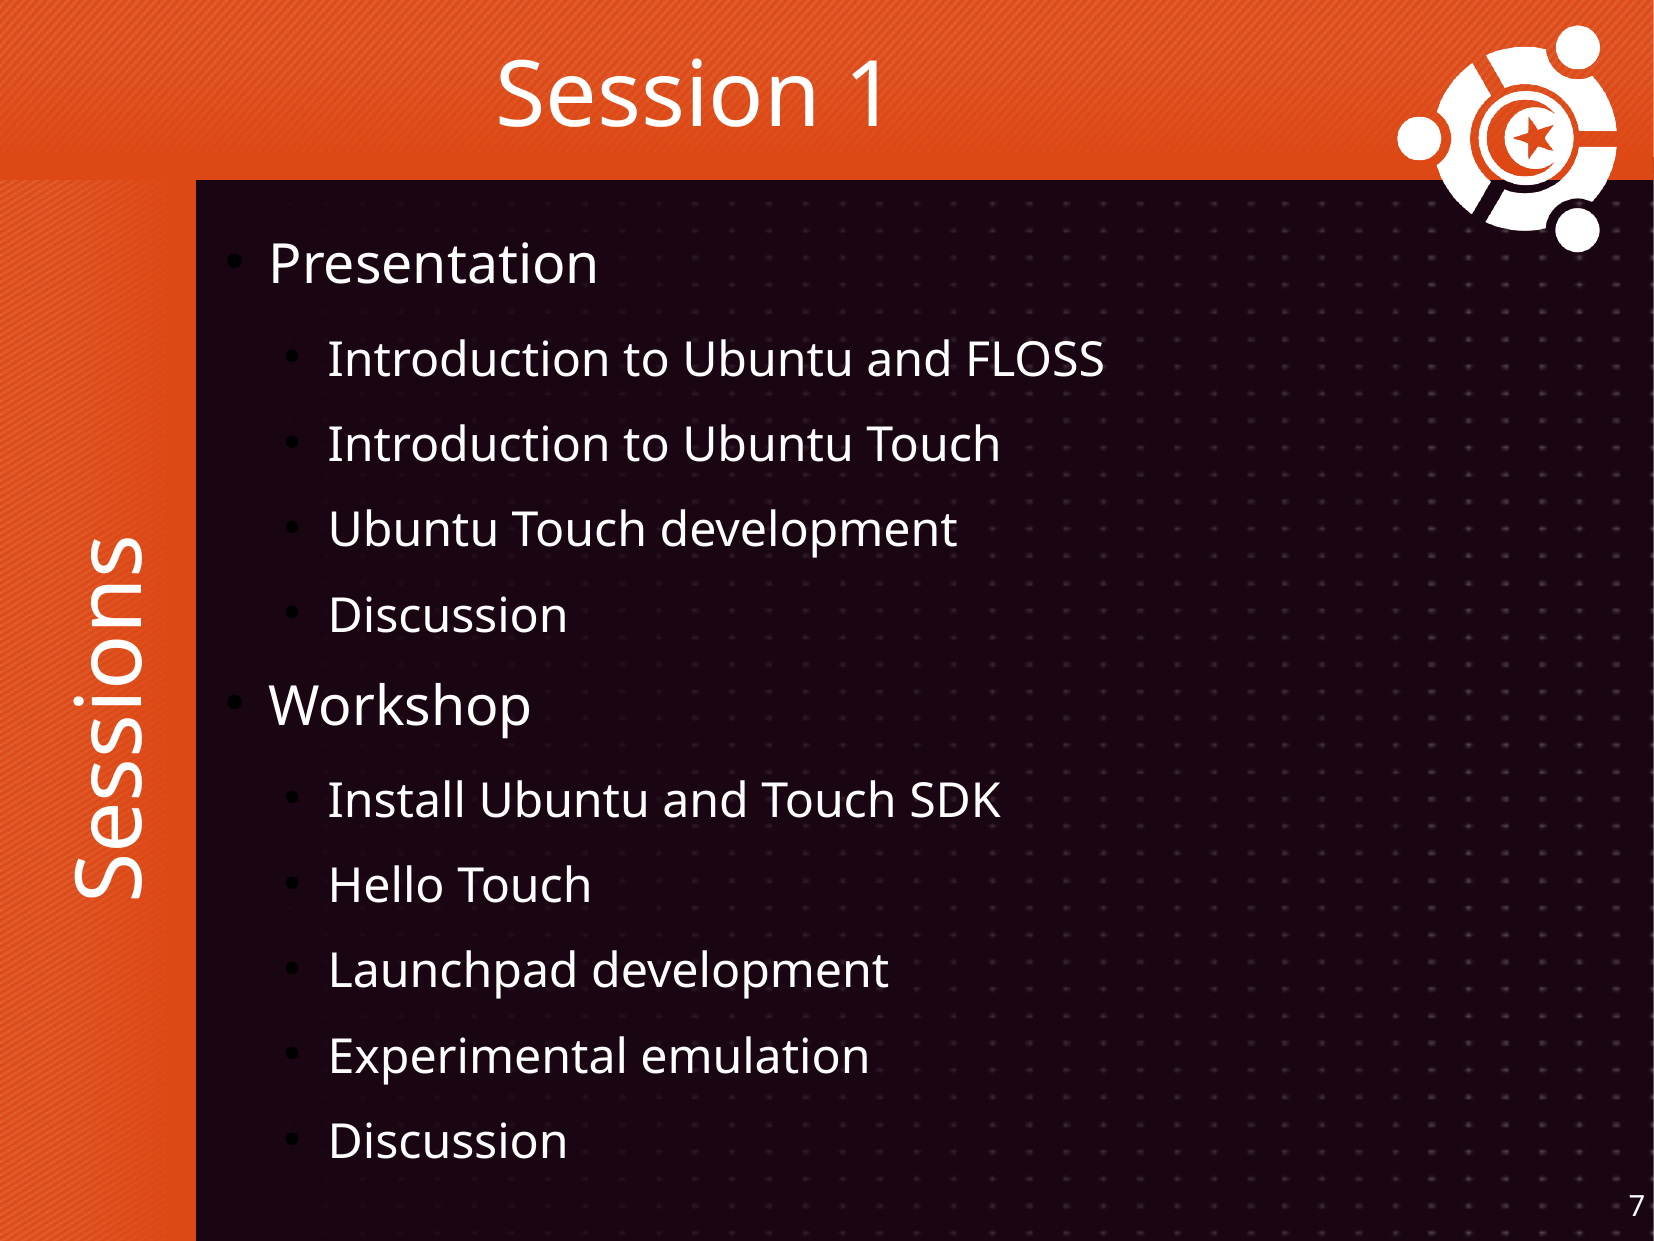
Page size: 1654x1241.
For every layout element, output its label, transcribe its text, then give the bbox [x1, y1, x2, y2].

list Presentation Introduction to Ubuntu and FLOSS Introduction to Ubuntu Touch Ubuntu Touch development Discussion Workshop Install Ubuntu and Touch SDK Hello Touch Launchpad development Experimental emulation Discussion [210, 225, 1639, 1186]
title Session 1 [0, 2, 1394, 181]
picture [0, 0, 1654, 1241]
title Sessions [17, 210, 196, 1229]
